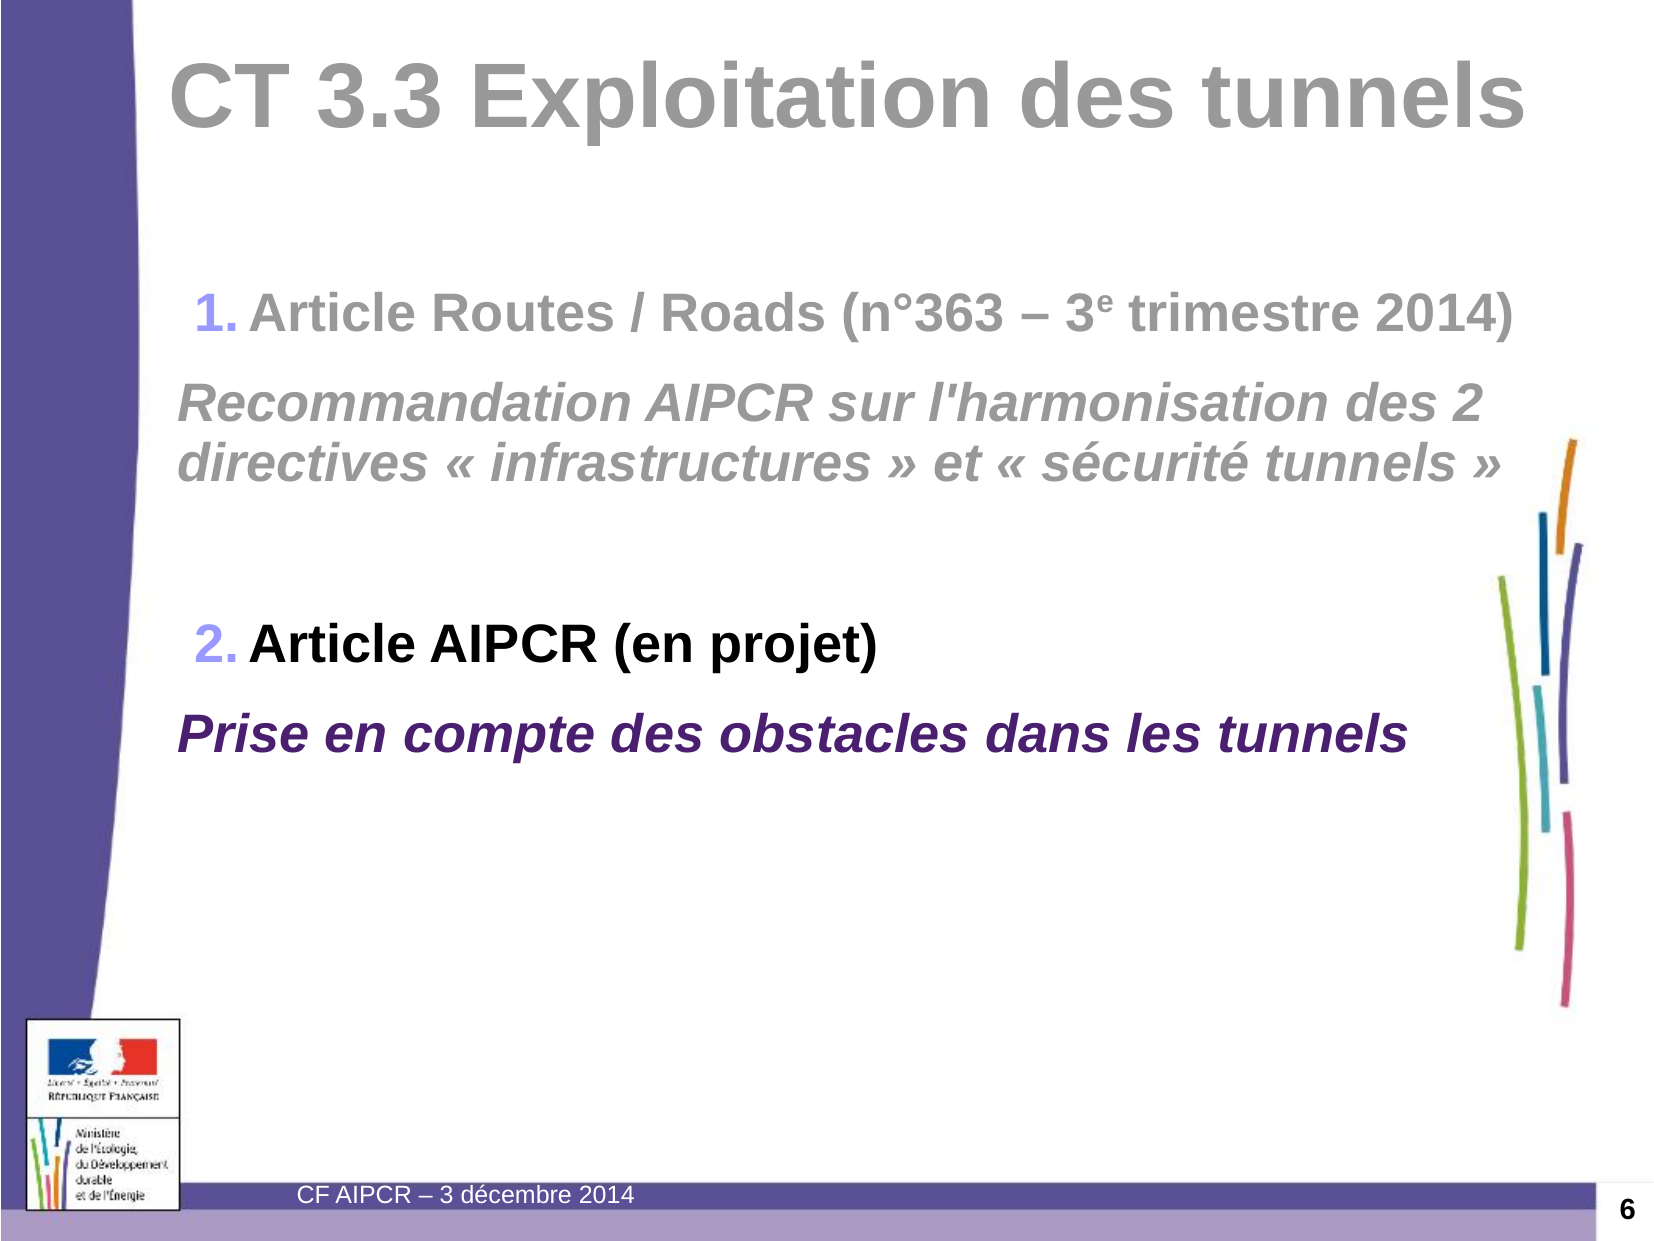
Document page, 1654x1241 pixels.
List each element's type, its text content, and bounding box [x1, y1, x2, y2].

title CT 3.3 Exploitation des tunnels [88, 0, 1577, 193]
picture [1, 0, 1654, 1241]
text_box CF AIPCR – 3 décembre 2014 [296, 1181, 680, 1210]
list Article Routes / Roads (n°363 – 3e trimestre 2014) Recommandation AIPCR sur l'harmonisation des 2 directives « infrastructures » et « sécurité tunnels » Article AIPCR (en projet) Prise en compte des obstacles dans les tunnels [177, 192, 1565, 997]
